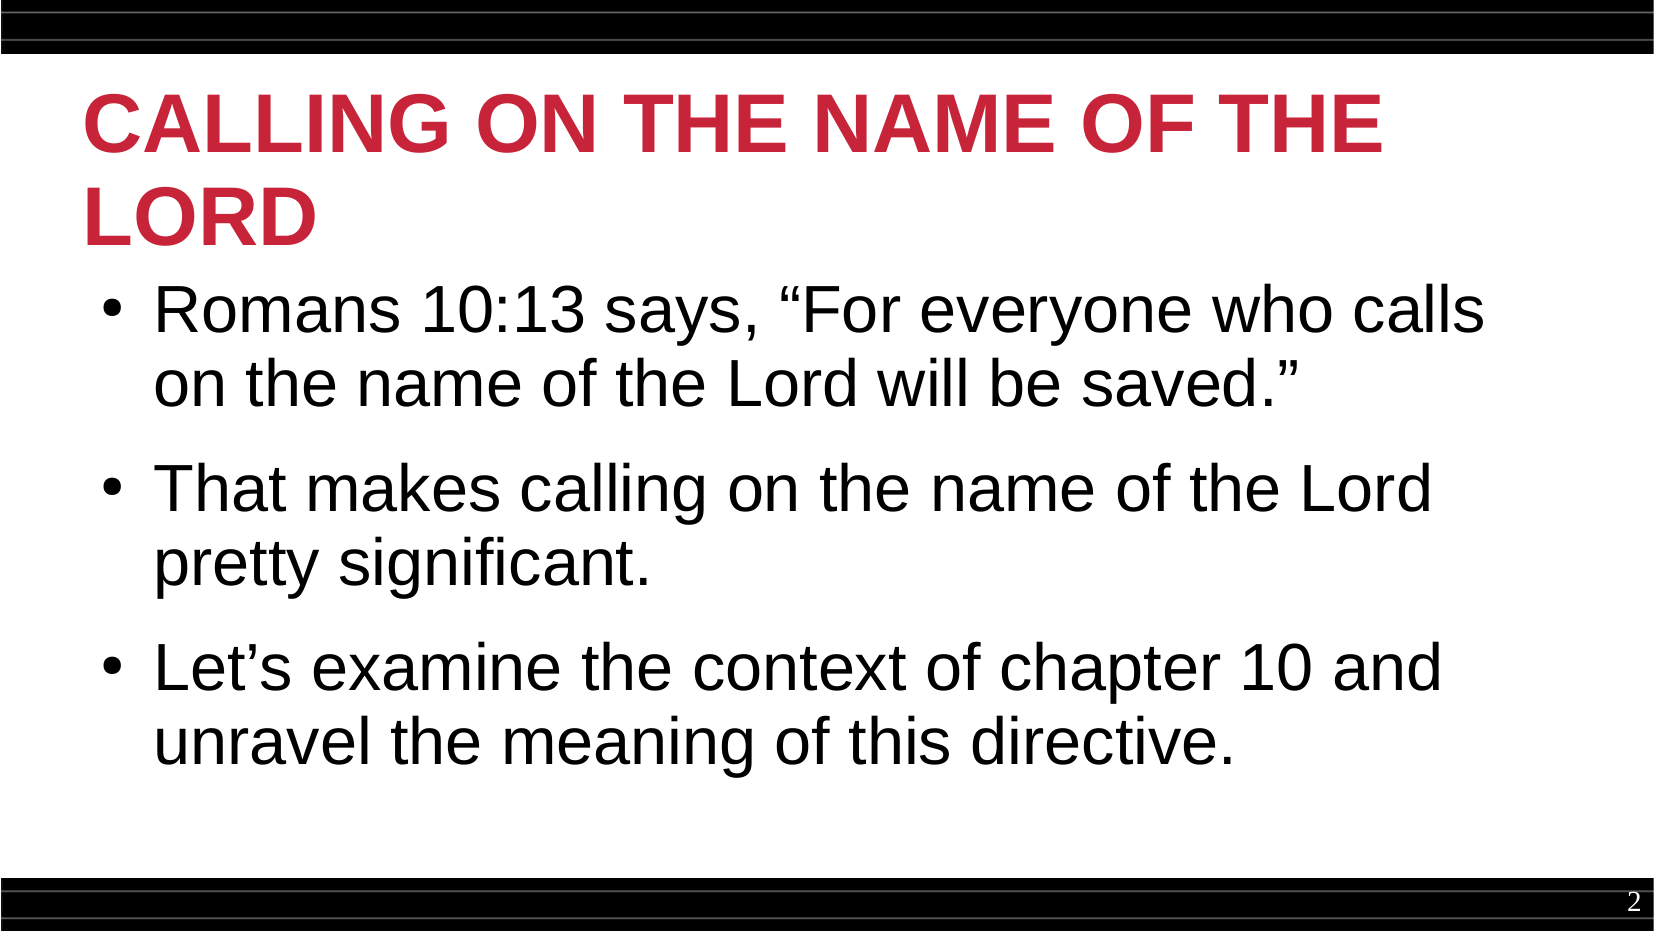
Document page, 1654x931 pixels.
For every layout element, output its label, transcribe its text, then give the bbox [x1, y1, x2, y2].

list Romans 10:13 says, “For everyone who calls on the name of the Lord will be saved.” That makes calling on the name of the Lord pretty significant. Let’s examine the context of chapter 10 and unravel the meaning of this directive. [82, 271, 1571, 851]
picture [1, 0, 1654, 54]
picture [1, 878, 1654, 931]
title CALLING ON THE NAME OF THE LORD [82, 77, 1571, 264]
